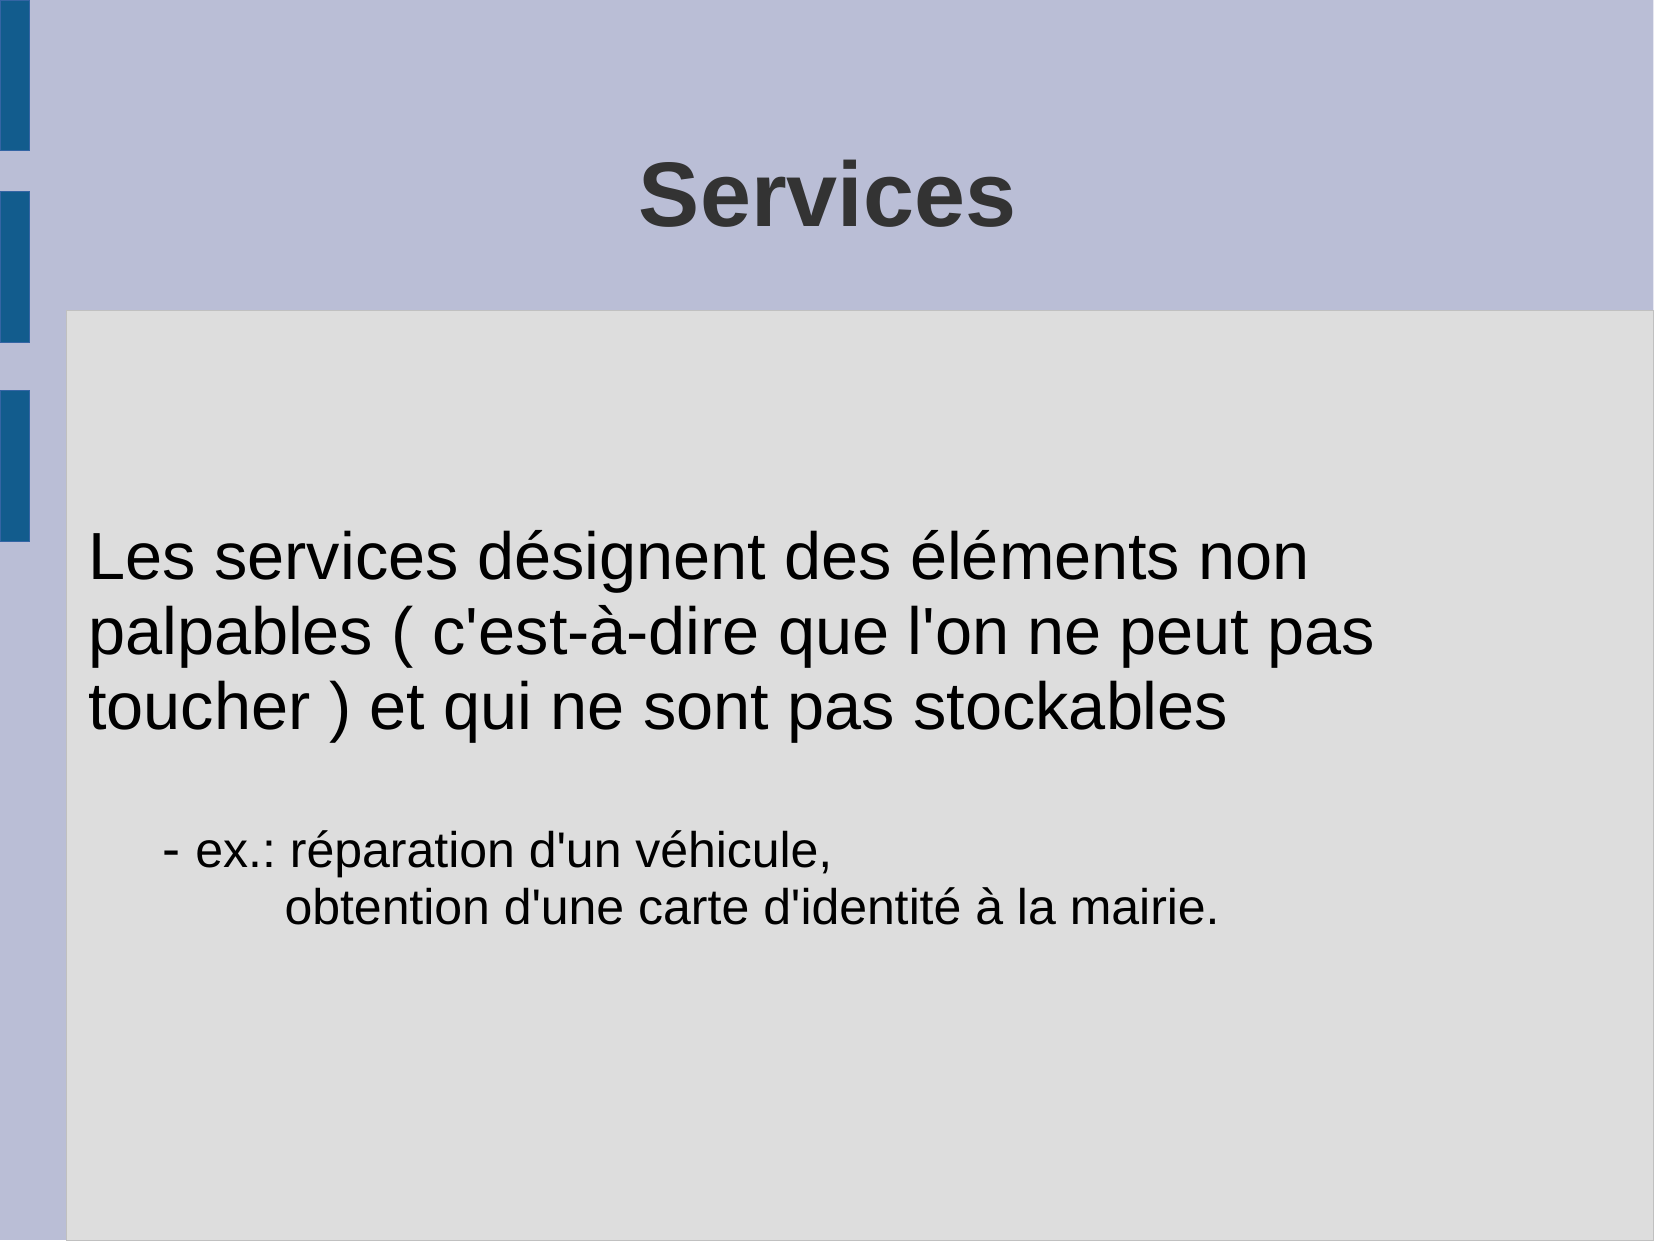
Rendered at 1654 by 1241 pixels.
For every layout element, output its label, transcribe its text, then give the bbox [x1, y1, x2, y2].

title Services [121, 91, 1534, 295]
text_box [265, 856, 279, 913]
text_box Les services désignent des éléments non palpables ( c'est-à-dire que l'on ne peut pas toucher ) et qui ne sont pas stockables - ex.: réparation d'un véhicule, obtention d'une carte d'identité à la mairie. [88, 295, 1595, 935]
